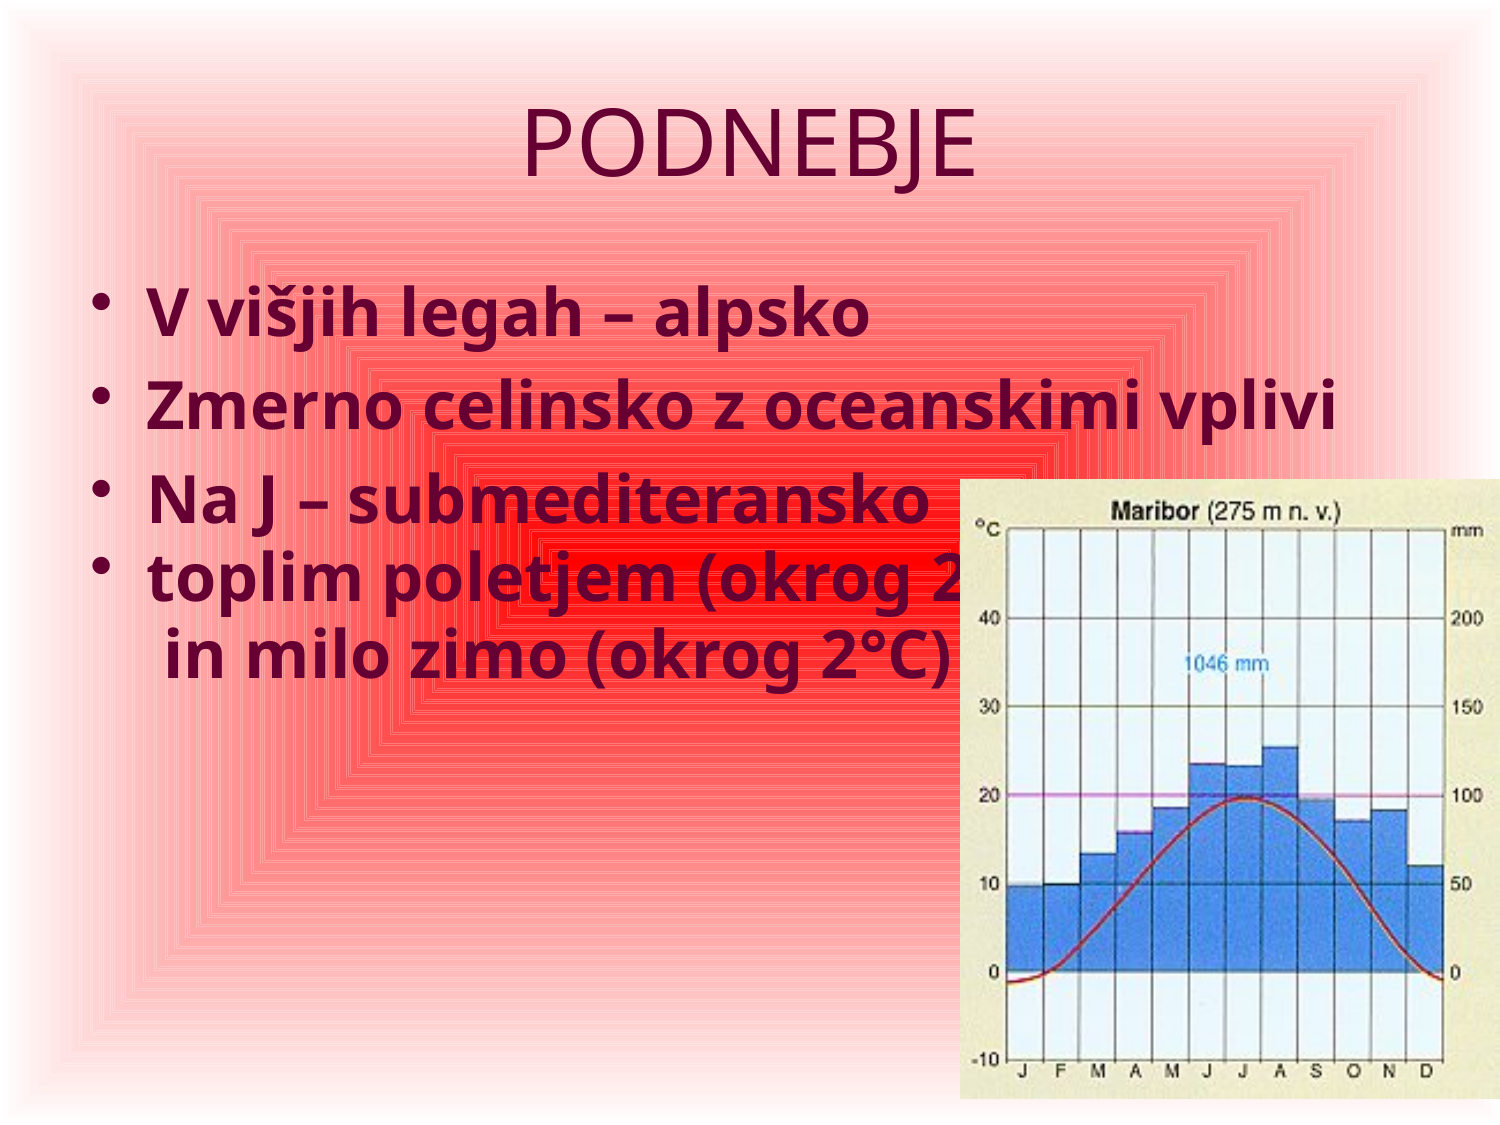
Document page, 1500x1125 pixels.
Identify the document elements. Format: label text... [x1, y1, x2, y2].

picture [960, 479, 1500, 1099]
list V višjih legah – alpsko Zmerno celinsko z oceanskimi vplivi Na J – submediteransko toplim poletjem (okrog 20°C) in milo zimo (okrog 2°C) [75, 262, 1425, 1005]
title PODNEBJE [75, 45, 1425, 233]
